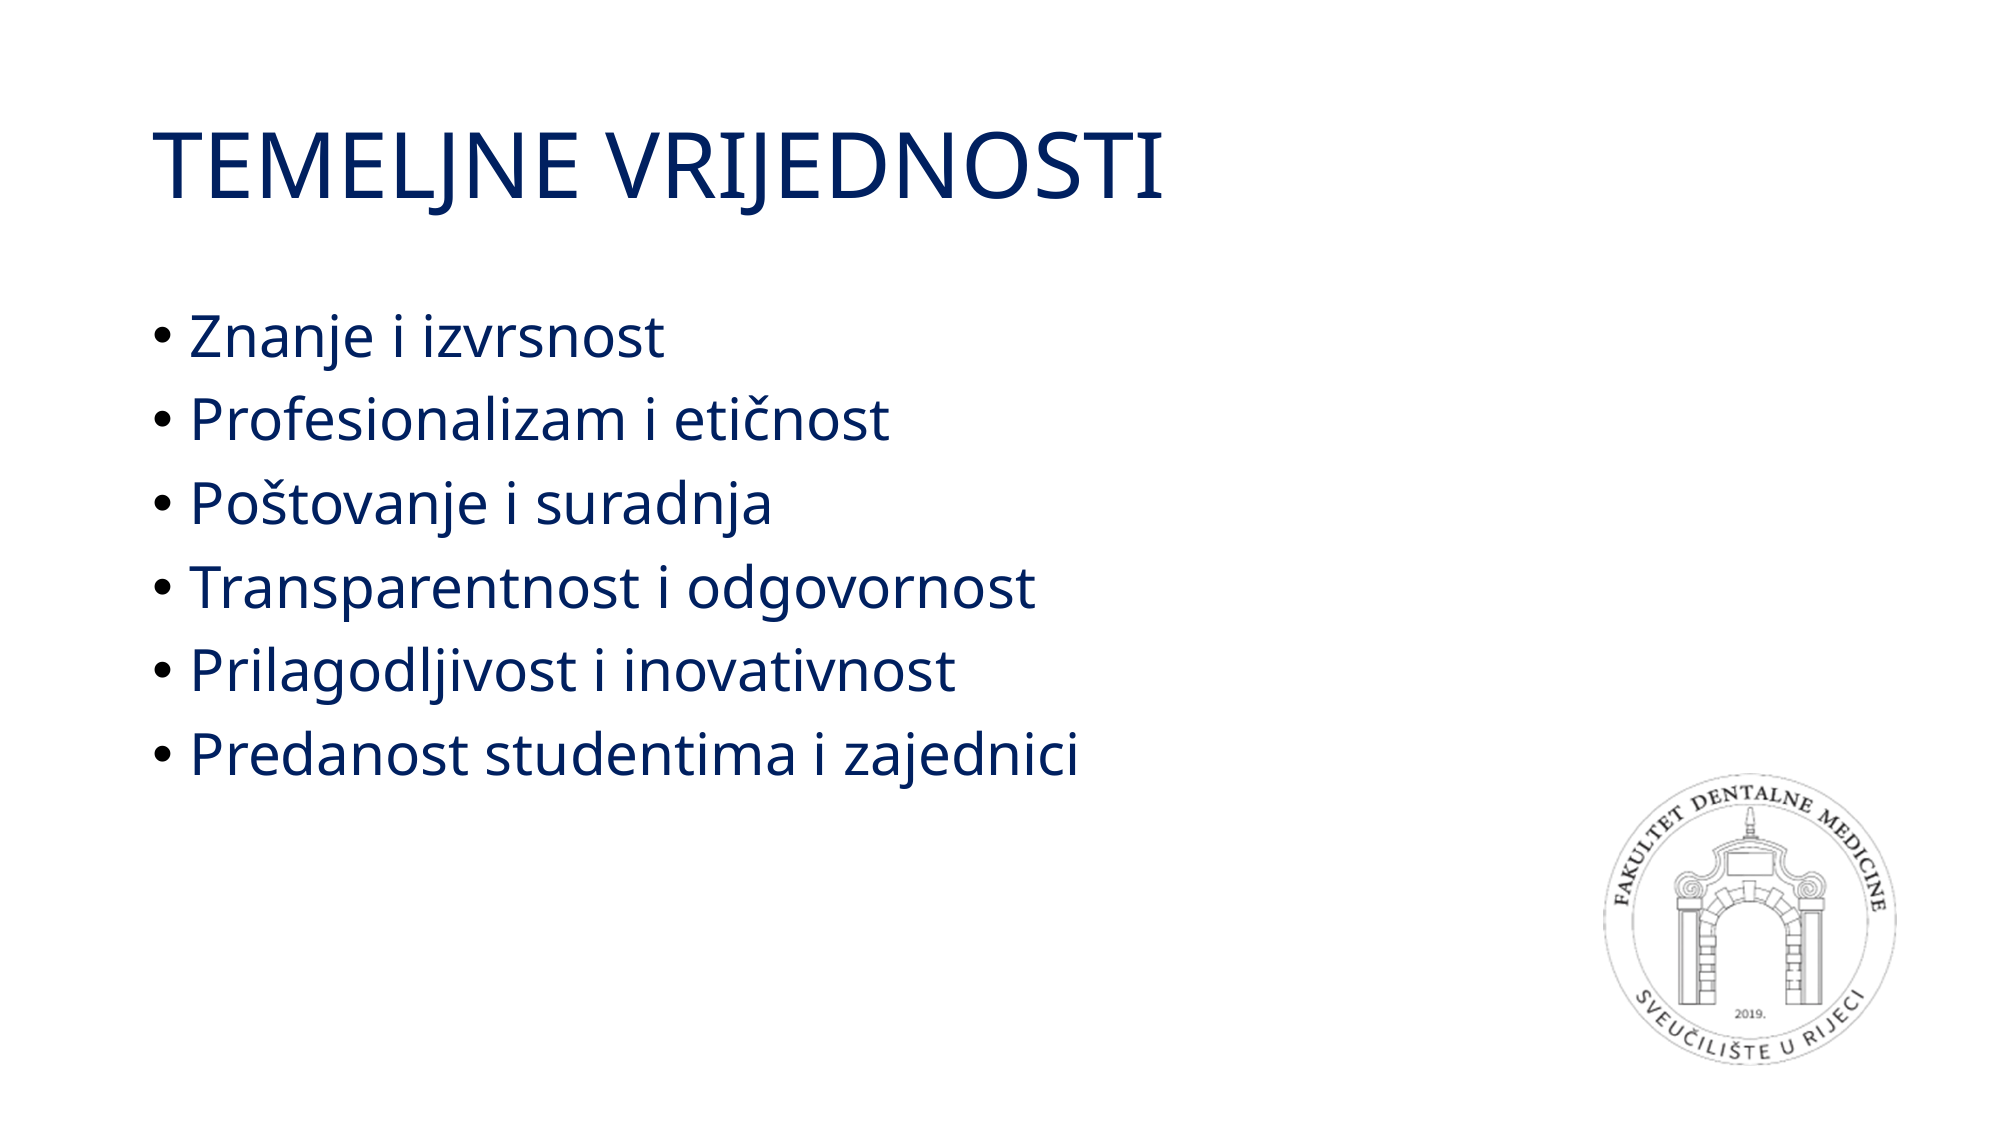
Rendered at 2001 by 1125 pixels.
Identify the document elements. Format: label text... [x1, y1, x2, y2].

list Znanje i izvrsnost Profesionalizam i etičnost Poštovanje i suradnja Transparentnost i odgovornost Prilagodljivost i inovativnost Predanost studentima i zajednici [137, 299, 1863, 1014]
title TEMELJNE VRIJEDNOSTI [137, 59, 1863, 278]
picture [1603, 773, 1897, 1066]
